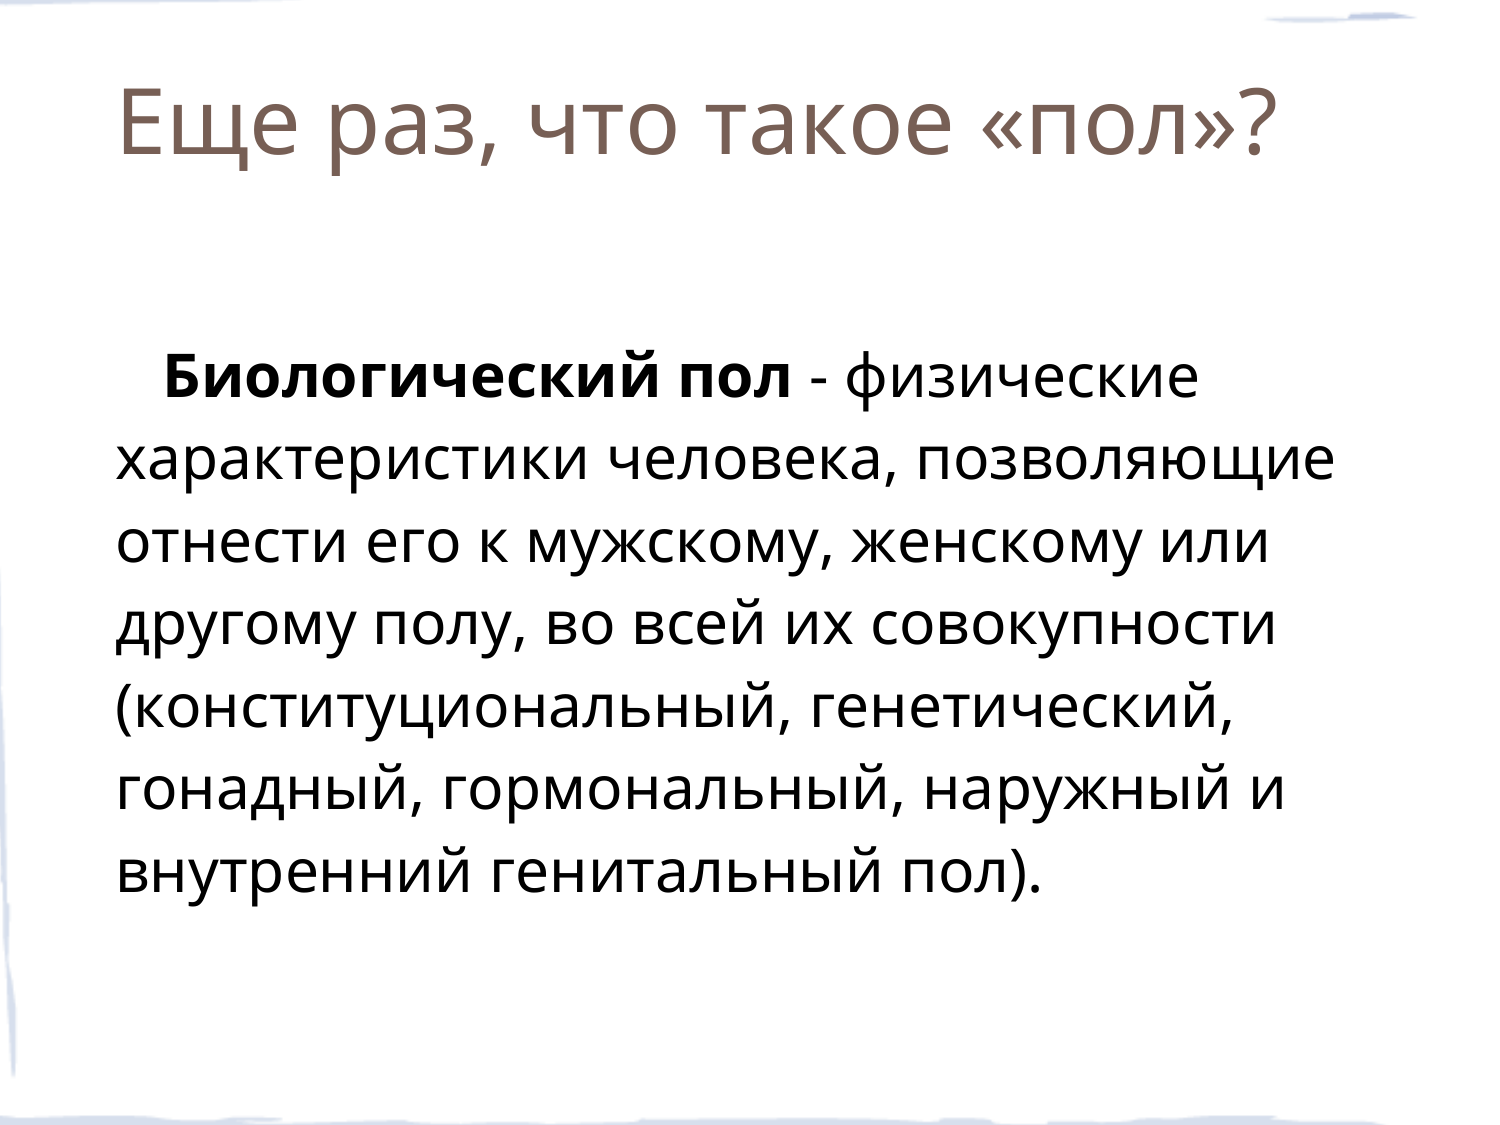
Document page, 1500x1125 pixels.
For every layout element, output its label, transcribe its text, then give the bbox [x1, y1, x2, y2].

title Еще раз, что такое «пол»? [100, 37, 1438, 200]
list Биологический пол - физические характеристики человека, позволяющие отнести его к мужскому, женскому или другому полу, во всей их совокупности (конституциональный, генетический, гонадный, гормональный, наружный и внутренний генитальный пол). [100, 324, 1438, 1000]
picture [0, 0, 1500, 1125]
